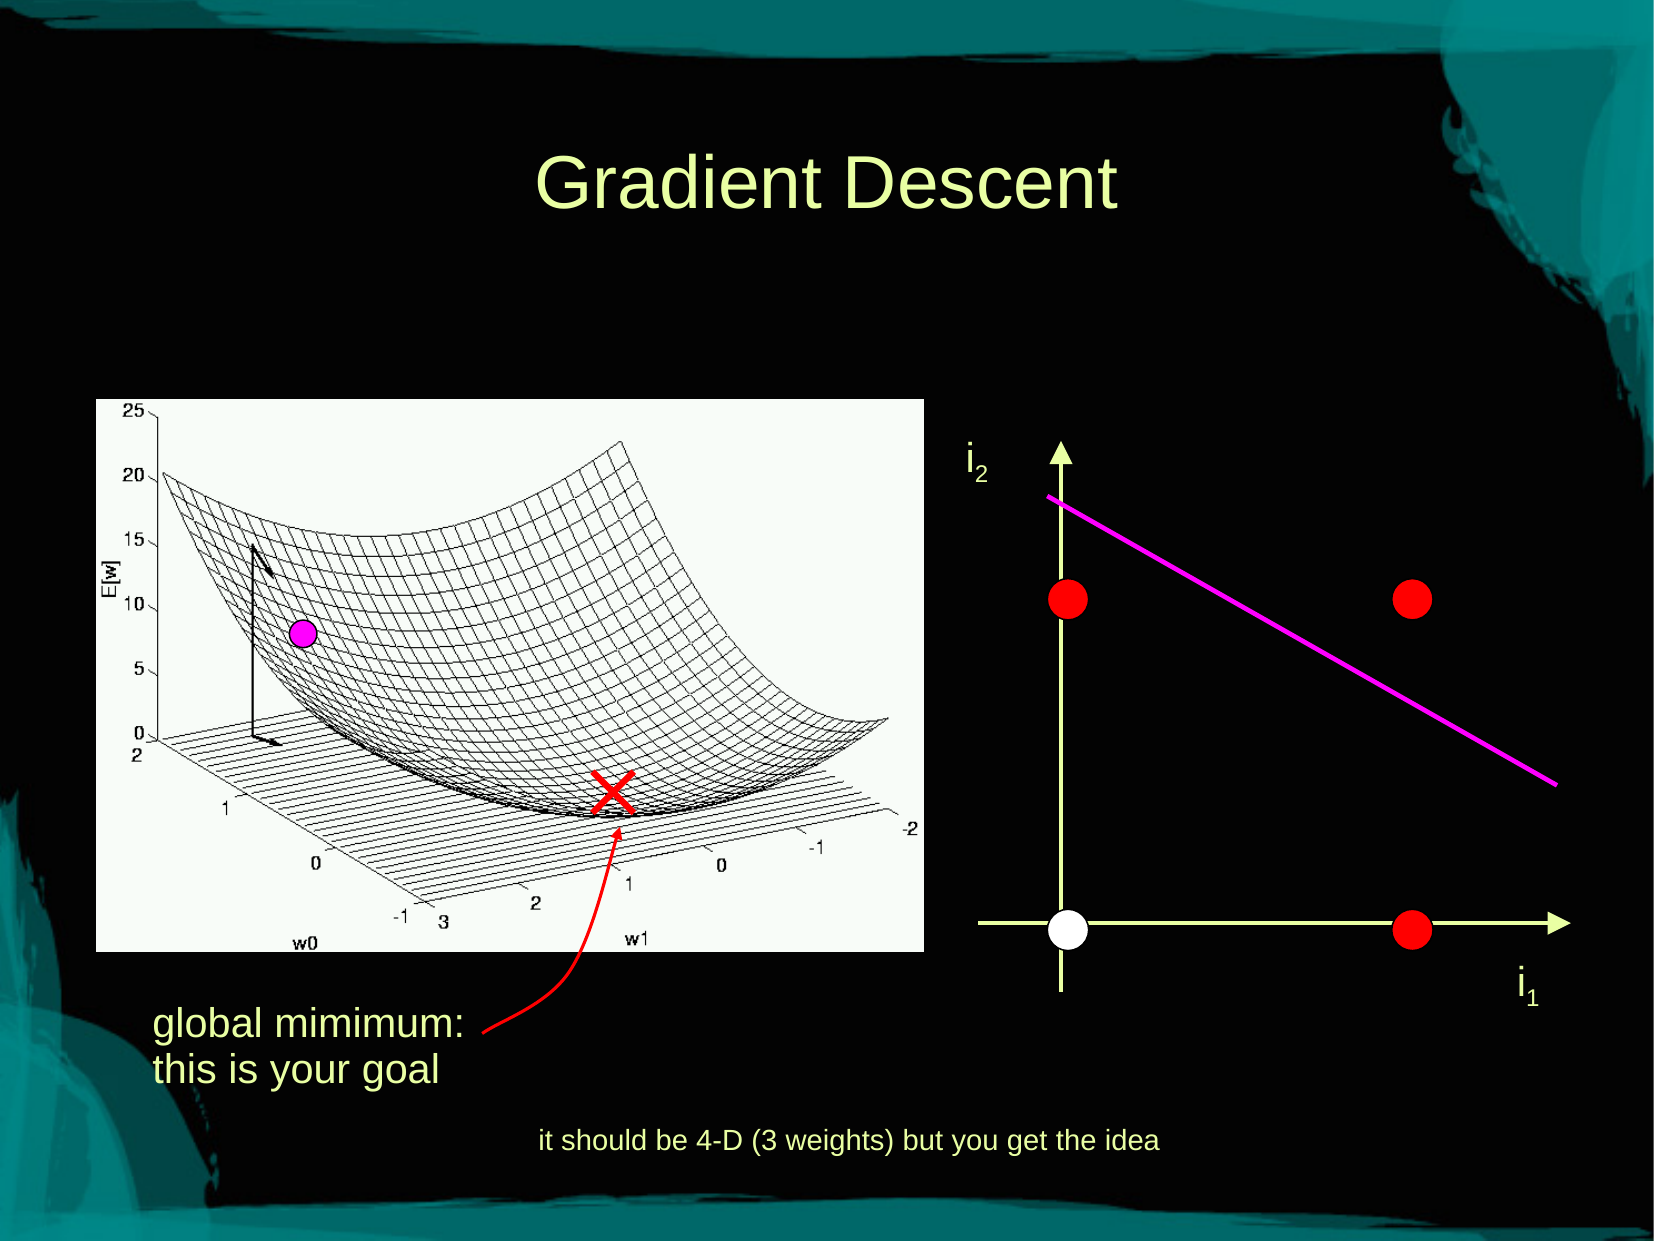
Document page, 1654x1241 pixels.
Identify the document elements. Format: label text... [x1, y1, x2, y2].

text_box [1047, 578, 1089, 620]
text_box [1391, 578, 1434, 620]
text_box i2 [950, 427, 1020, 496]
text_box [289, 620, 317, 648]
text_box global mimimum: this is your goal [137, 992, 510, 1100]
text_box it should be 4-D (3 weights) but you get the idea [523, 1116, 1254, 1165]
text_box i1 [1502, 950, 1571, 1020]
picture [0, 0, 1654, 1241]
text_box [1047, 909, 1089, 951]
text_box [1391, 909, 1434, 951]
title Gradient Descent [96, 76, 1558, 290]
